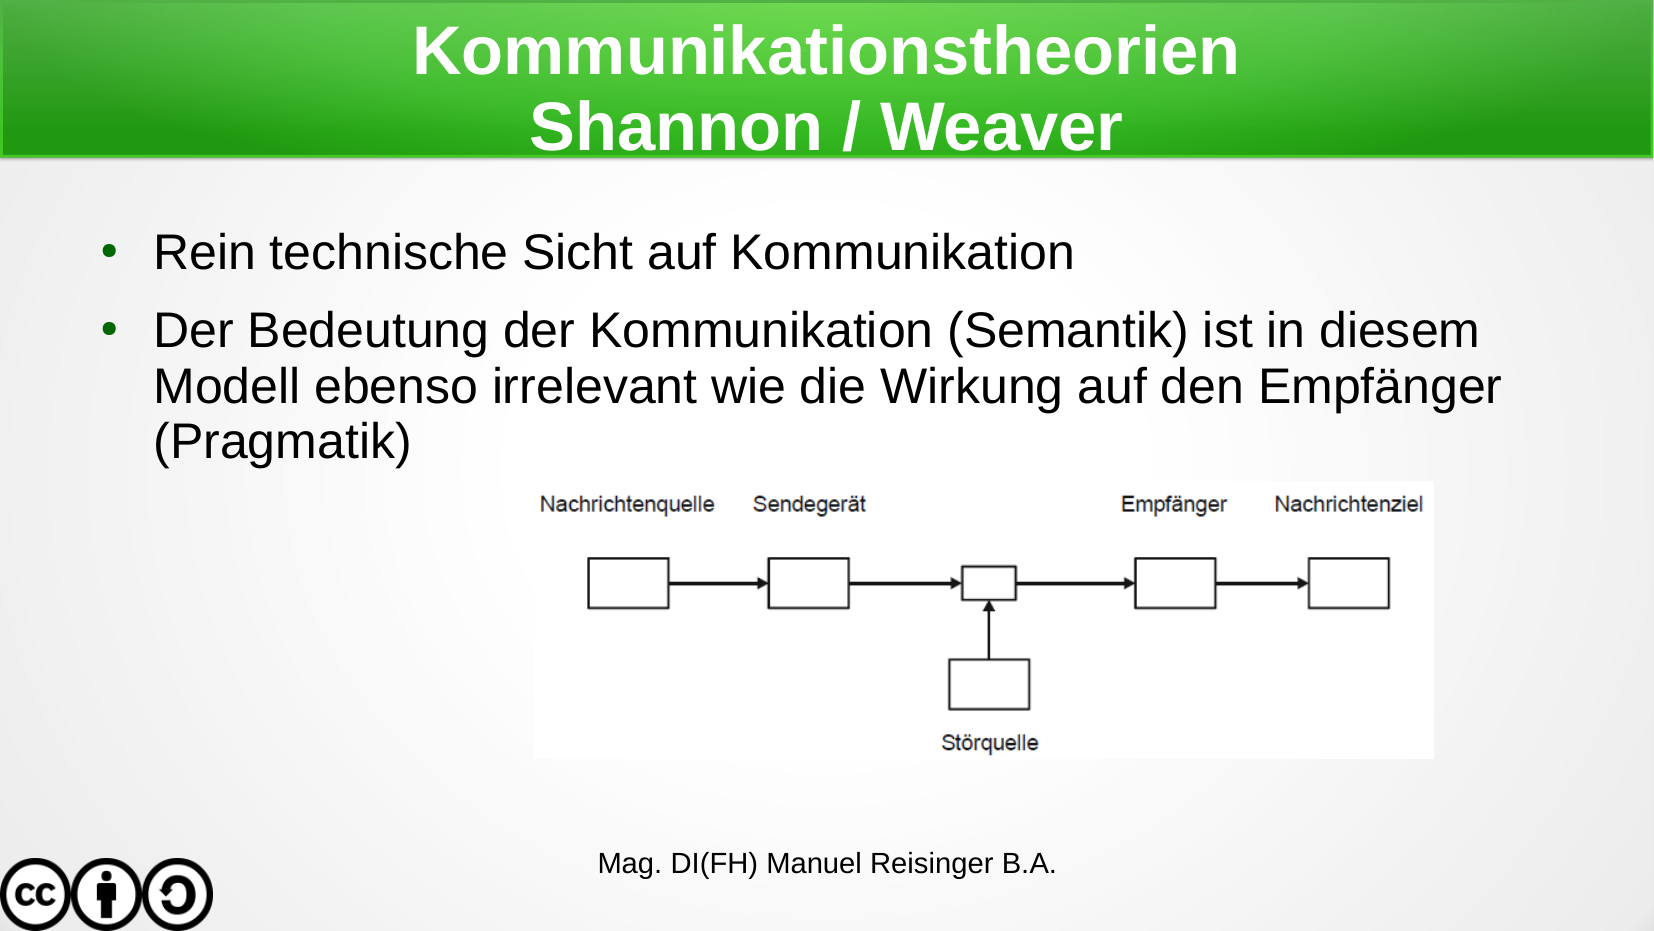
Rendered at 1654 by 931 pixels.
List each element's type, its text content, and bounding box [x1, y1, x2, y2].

picture [0, 858, 213, 931]
list Rein technische Sicht auf Kommunikation Der Bedeutung der Kommunikation (Semantik) ist in diesem Modell ebenso irrelevant wie die Wirkung auf den Empfänger (Pragmatik) [82, 224, 1571, 764]
title Kommunikationstheorien Shannon / Weaver [82, 11, 1571, 166]
picture [534, 481, 1434, 759]
